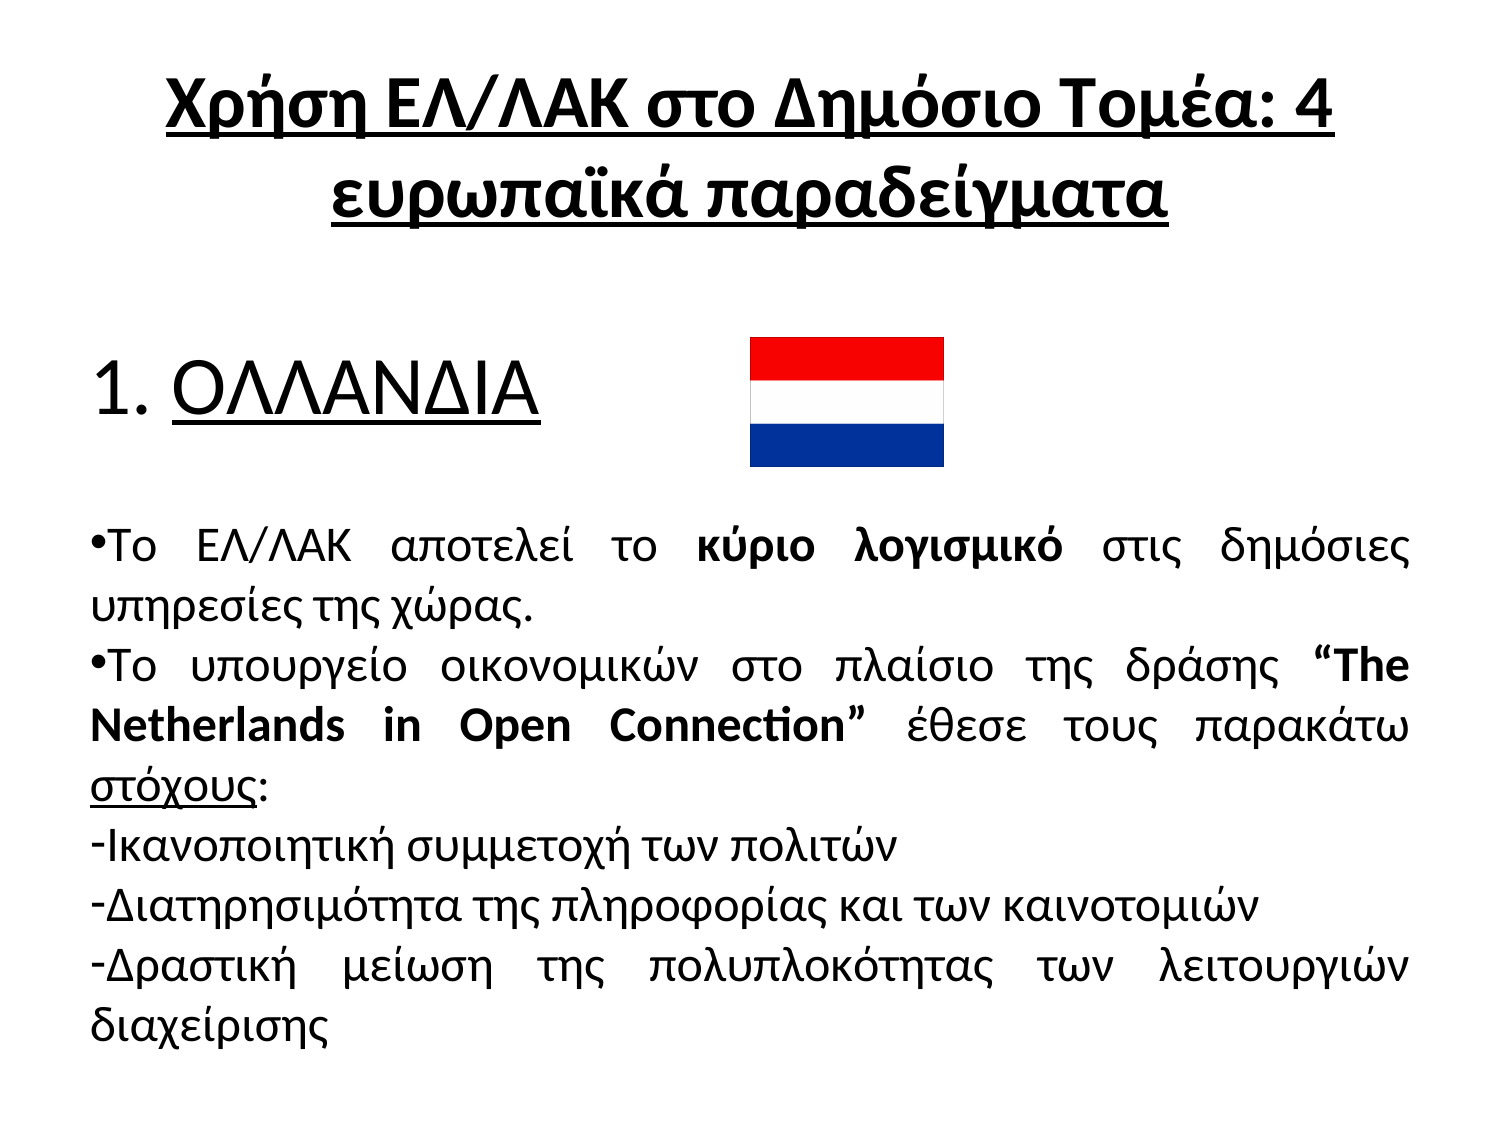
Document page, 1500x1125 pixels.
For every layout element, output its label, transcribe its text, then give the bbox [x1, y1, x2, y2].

text_box Χρήση ΕΛ/ΛΑΚ στο Δημόσιο Τομέα: 4 ευρωπαϊκά παραδείγματα [75, 45, 1426, 233]
text_box 1. ΟΛΛΑΝΔΙΑ Το ΕΛ/ΛΑΚ αποτελεί το κύριο λογισμικό στις δημόσιες υπηρεσίες της χώρας. Το υπουργείο οικονομικών στο πλαίσιο της δράσης “The Netherlands in Open Connection” έθεσε τους παρακάτω στόχους: Ικανοποιητική συμμετοχή των πολιτών Διατηρησιμότητα της πληροφορίας και των καινοτομιών Δραστική μείωση της πολυπλοκότητας των λειτουργιών διαχείρισης [75, 323, 1426, 1067]
picture [750, 337, 944, 467]
